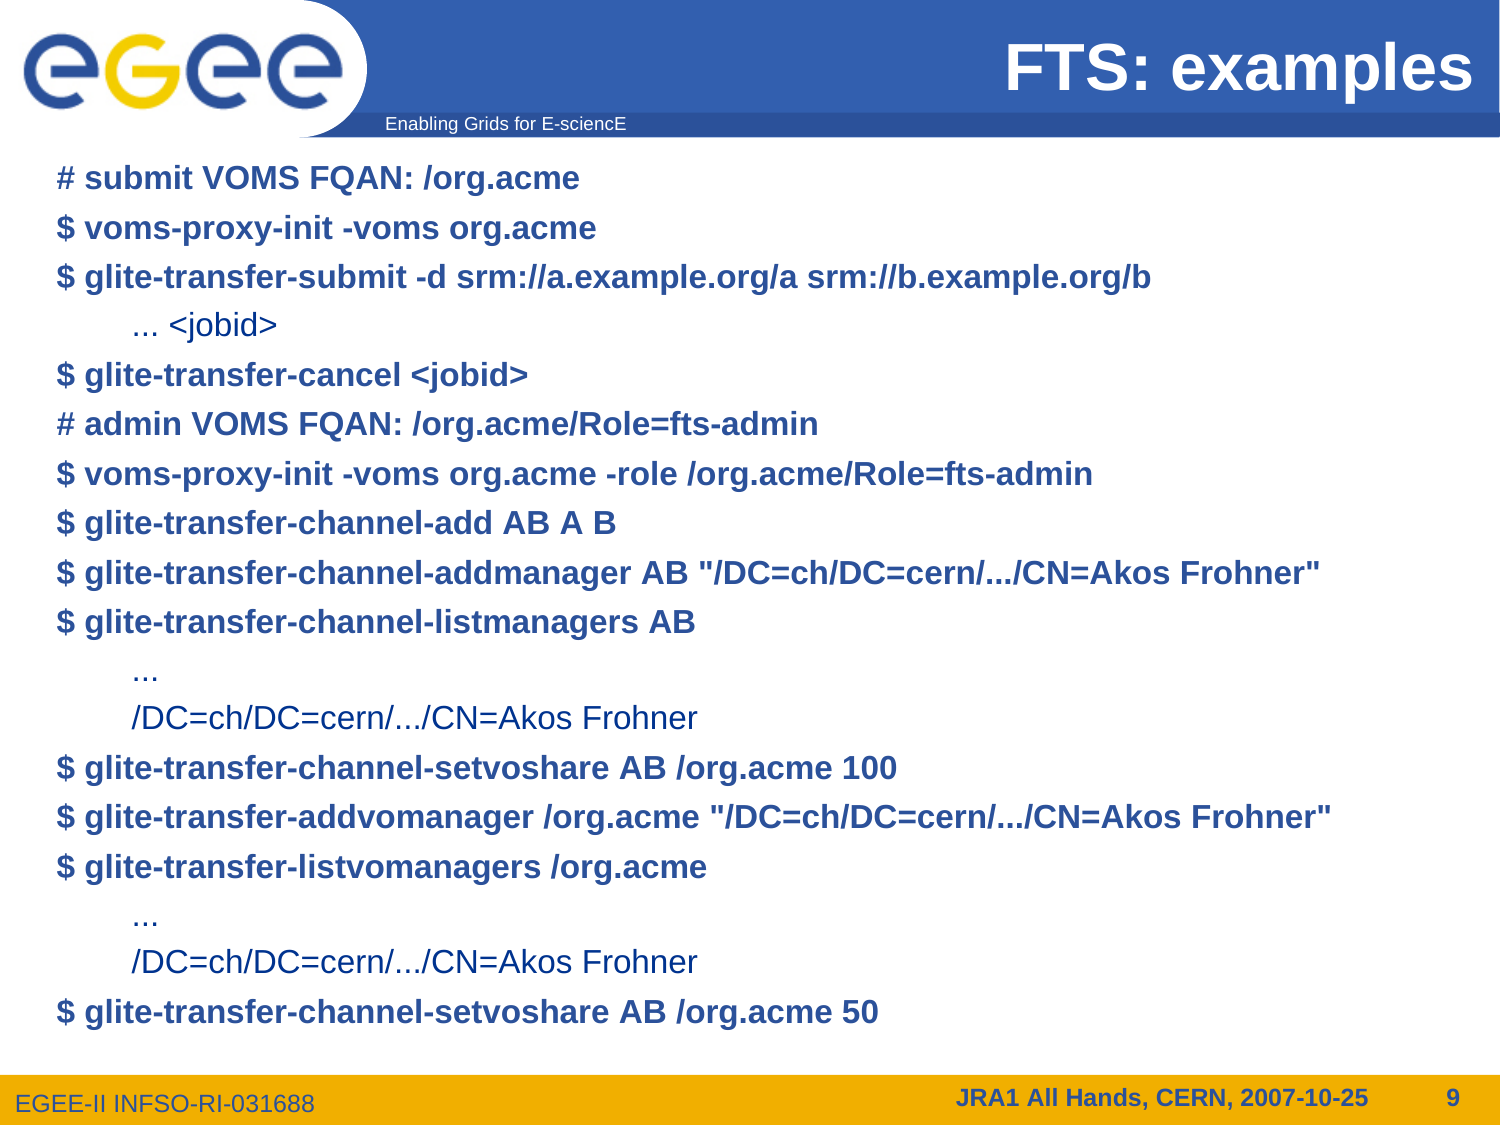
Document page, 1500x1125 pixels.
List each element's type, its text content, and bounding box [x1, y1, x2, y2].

picture [18, 30, 349, 112]
list # submit VOMS FQAN: /org.acme $ voms-proxy-init -voms org.acme $ glite-transfer-submit -d srm://a.example.org/a srm://b.example.org/b ... <jobid> $ glite-transfer-cancel <jobid> # admin VOMS FQAN: /org.acme/Role=fts-admin $ voms-proxy-init -voms org.acme -role /org.acme/Role=fts-admin $ glite-transfer-channel-add AB A B $ glite-transfer-channel-addmanager AB "/DC=ch/DC=cern/.../CN=Akos Frohner" $ glite-transfer-channel-listmanagers AB ... /DC=ch/DC=cern/.../CN=Akos Frohner $ glite-transfer-channel-setvoshare AB /org.acme 100 $ glite-transfer-addvomanager /org.acme "/DC=ch/DC=cern/.../CN=Akos Frohner" $ glite-transfer-listvomanagers /org.acme ... /DC=ch/DC=cern/.../CN=Akos Frohner $ glite-transfer-channel-setvoshare AB /org.acme 50 [56, 159, 1466, 1036]
title FTS: examples [369, 18, 1475, 117]
